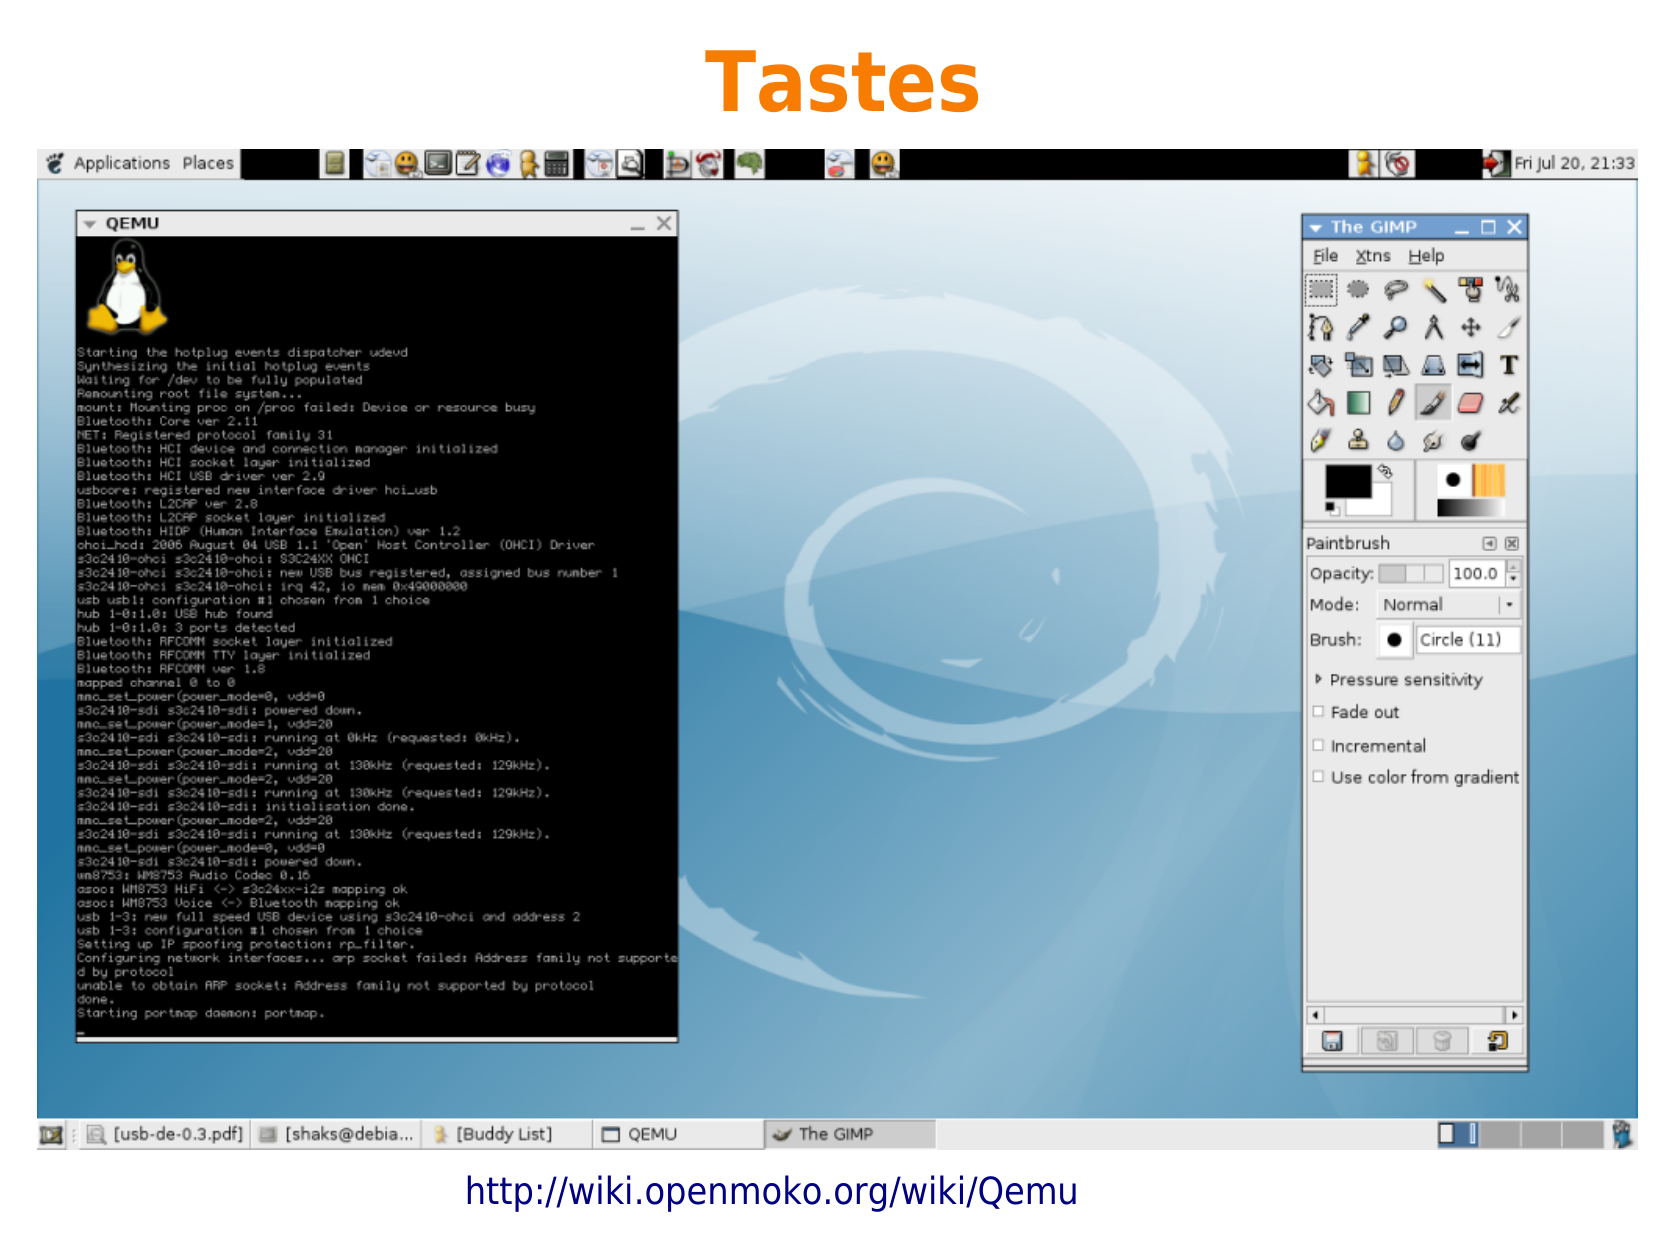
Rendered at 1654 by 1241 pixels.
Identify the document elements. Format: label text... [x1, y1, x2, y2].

text_box Tastes [600, 27, 1088, 151]
picture [37, 149, 1638, 1150]
text_box http://wiki.openmoko.org/wiki/Qemu [450, 1162, 1238, 1221]
